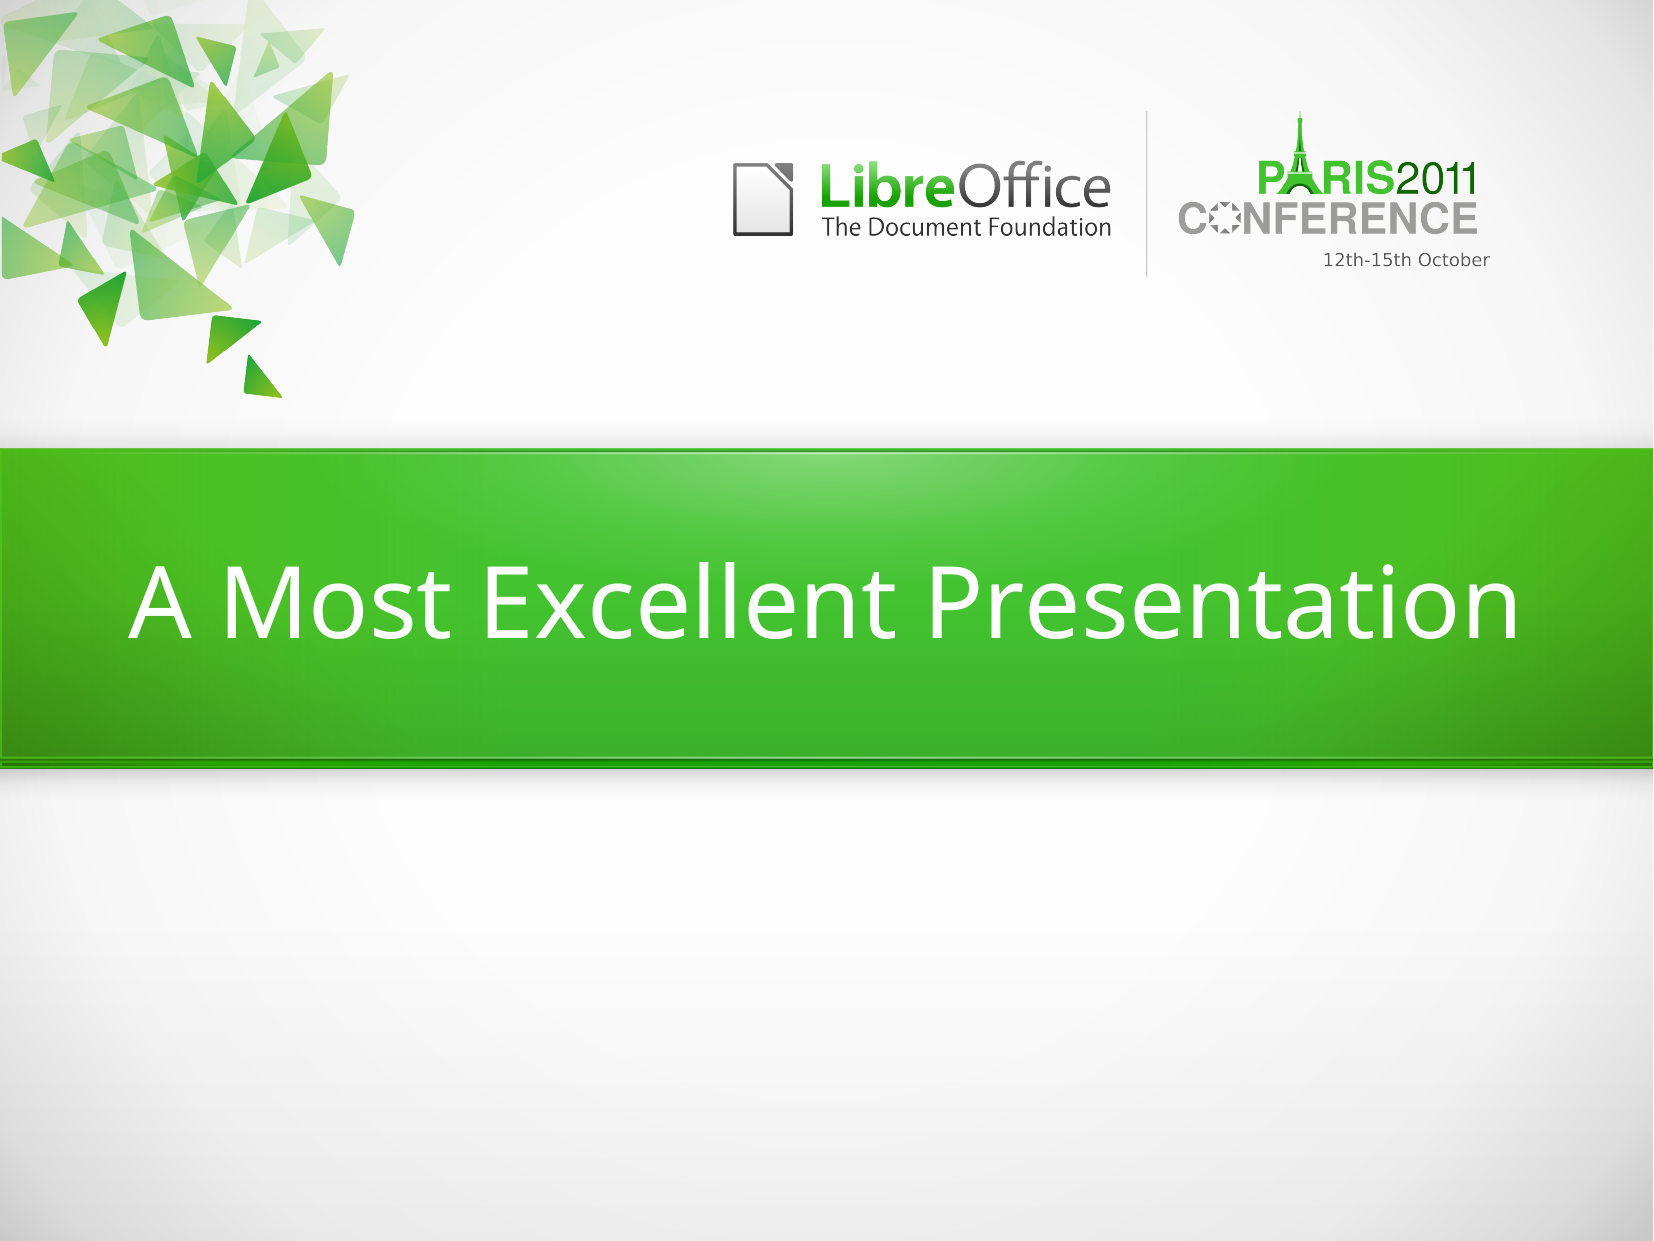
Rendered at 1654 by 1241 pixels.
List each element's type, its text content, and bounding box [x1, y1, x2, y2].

title A Most Excellent Presentation [58, 502, 1594, 709]
picture [0, 0, 1654, 1241]
